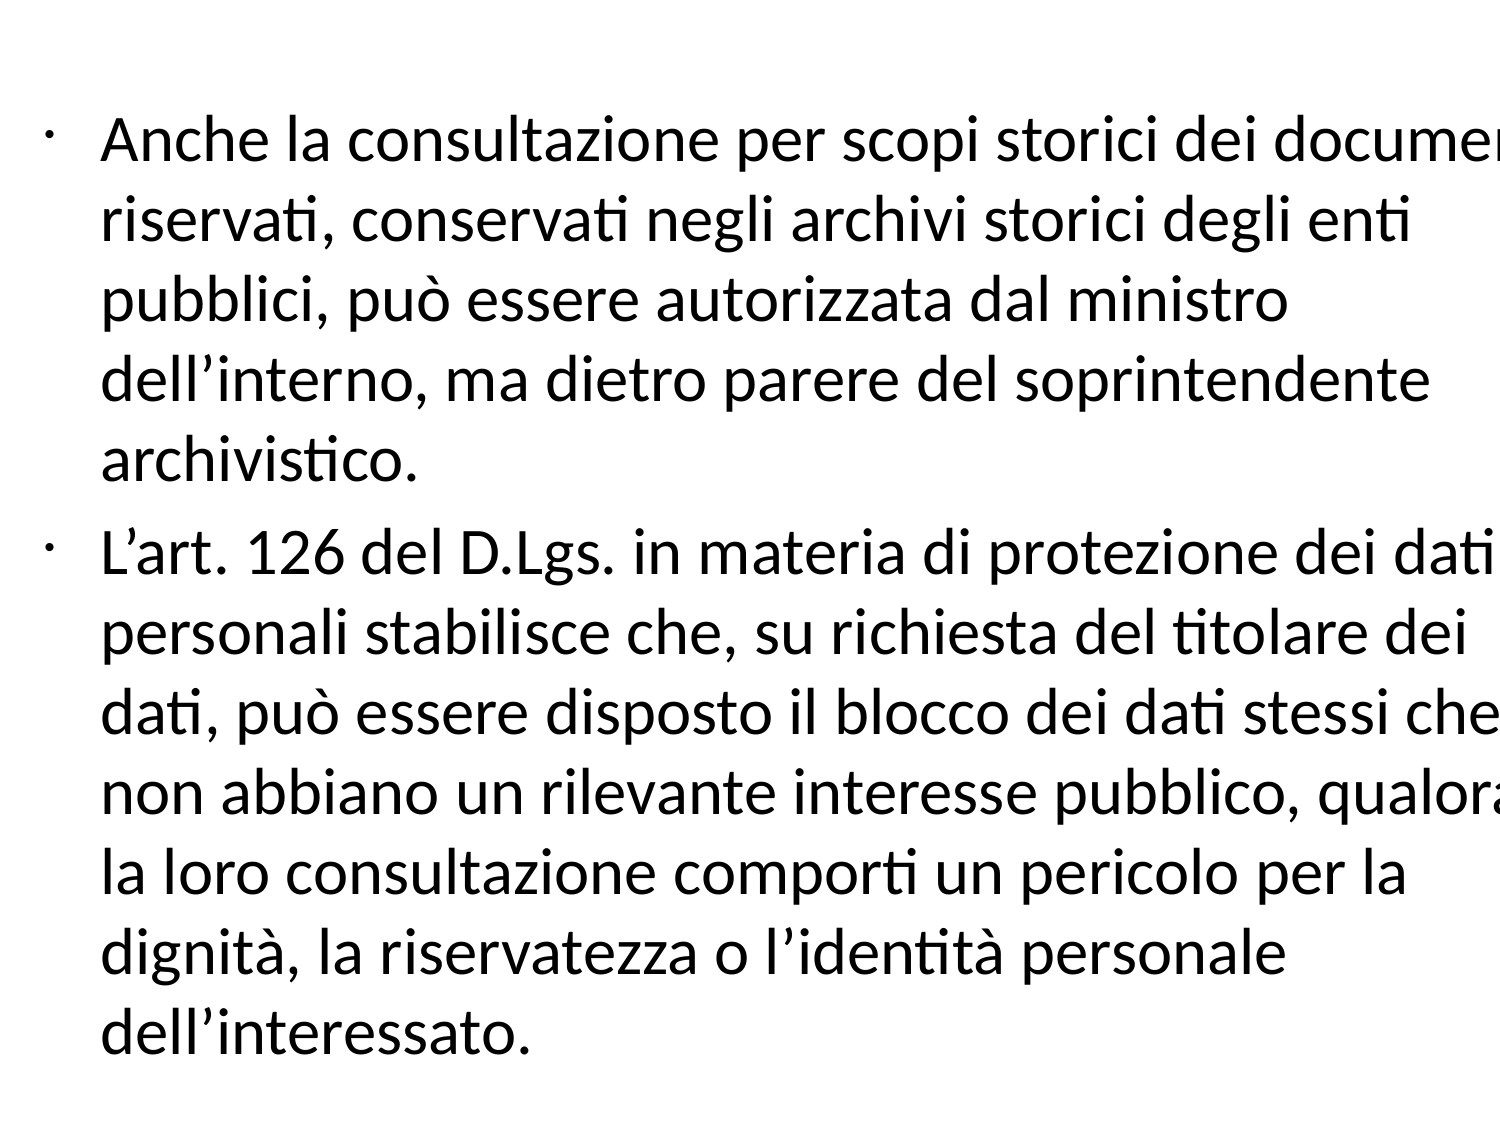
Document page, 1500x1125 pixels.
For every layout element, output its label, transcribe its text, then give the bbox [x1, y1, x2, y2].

list Anche la consultazione per scopi storici dei documenti riservati, conservati negli archivi storici degli enti pubblici, può essere autorizzata dal ministro dell’interno, ma dietro parere del soprintendente archivistico. L’art. 126 del D.Lgs. in materia di protezione dei dati personali stabilisce che, su richiesta del titolare dei dati, può essere disposto il blocco dei dati stessi che non abbiano un rilevante interesse pubblico, qualora la loro consultazione comporti un pericolo per la dignità, la riservatezza o l’identità personale dell’interessato. [29, 87, 1500, 1034]
